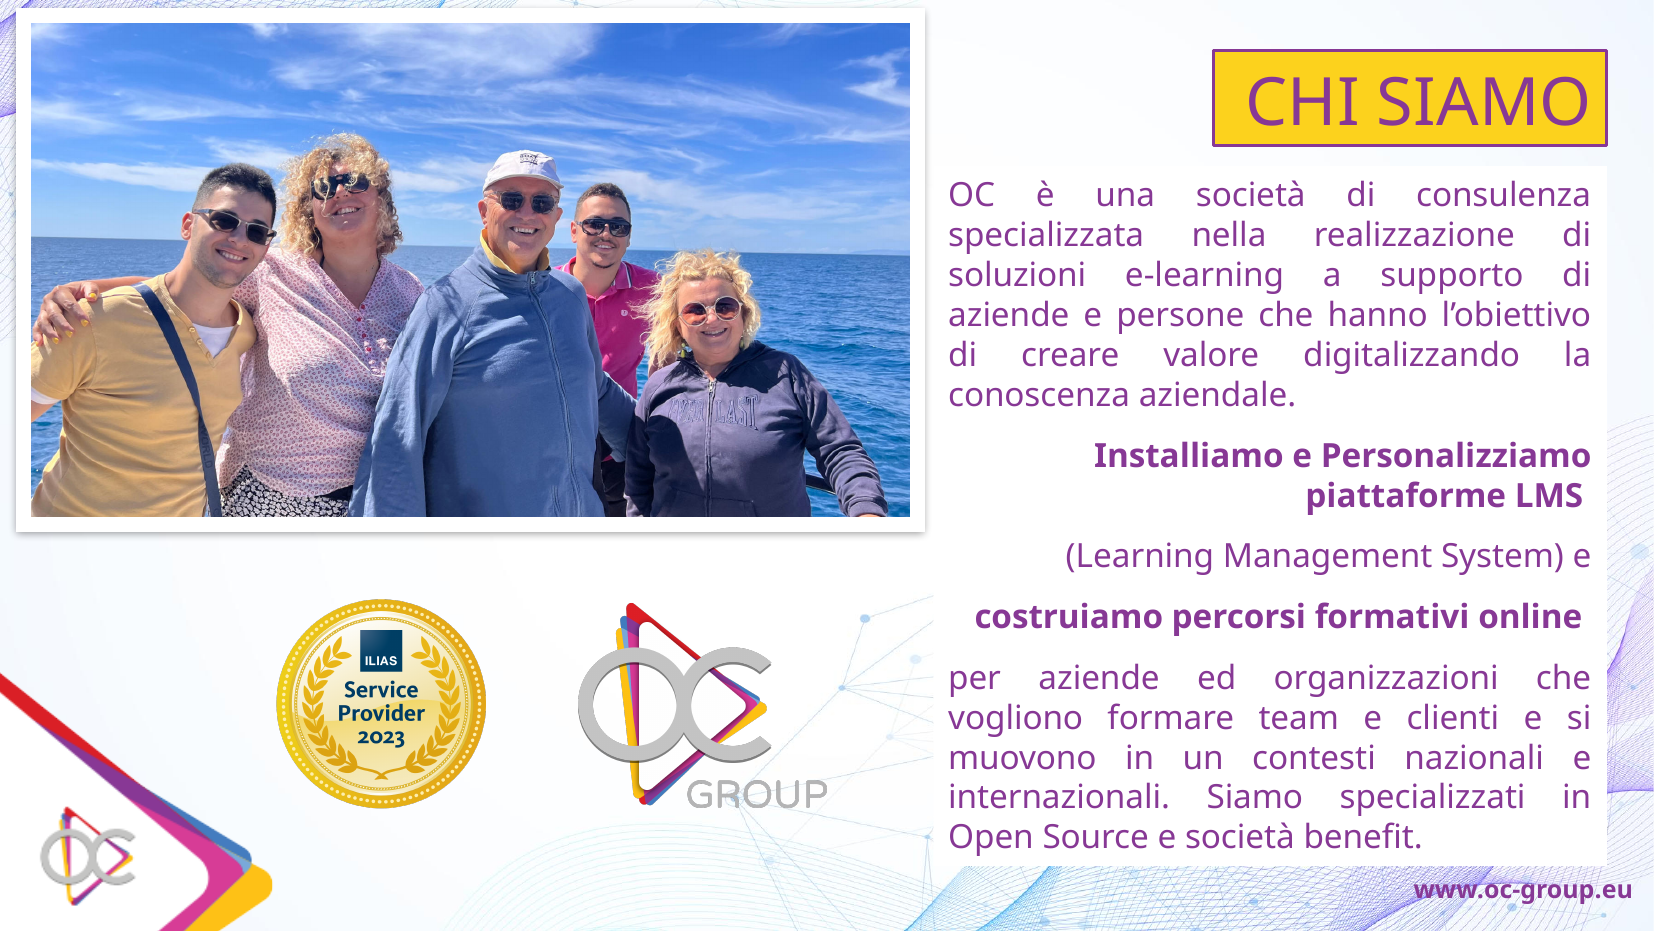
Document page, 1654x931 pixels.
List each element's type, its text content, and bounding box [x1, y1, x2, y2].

picture [0, 0, 1654, 931]
text_box OC è una società di consulenza specializzata nella realizzazione di soluzioni e-learning a supporto di aziende e persone che hanno l’obiettivo di creare valore digitalizzando la conoscenza aziendale. Installiamo e Personalizziamo piattaforme LMS (Learning Management System) e costruiamo percorsi formativi online per aziende ed organizzazioni che vogliono formare team e clienti e si muovono in un contesti nazionali e internazionali. Siamo specializzati in Open Source e società benefit. [933, 166, 1607, 867]
text_box www.oc-group.eu [1398, 866, 1654, 916]
text_box CHI SIAMO [1213, 50, 1607, 146]
